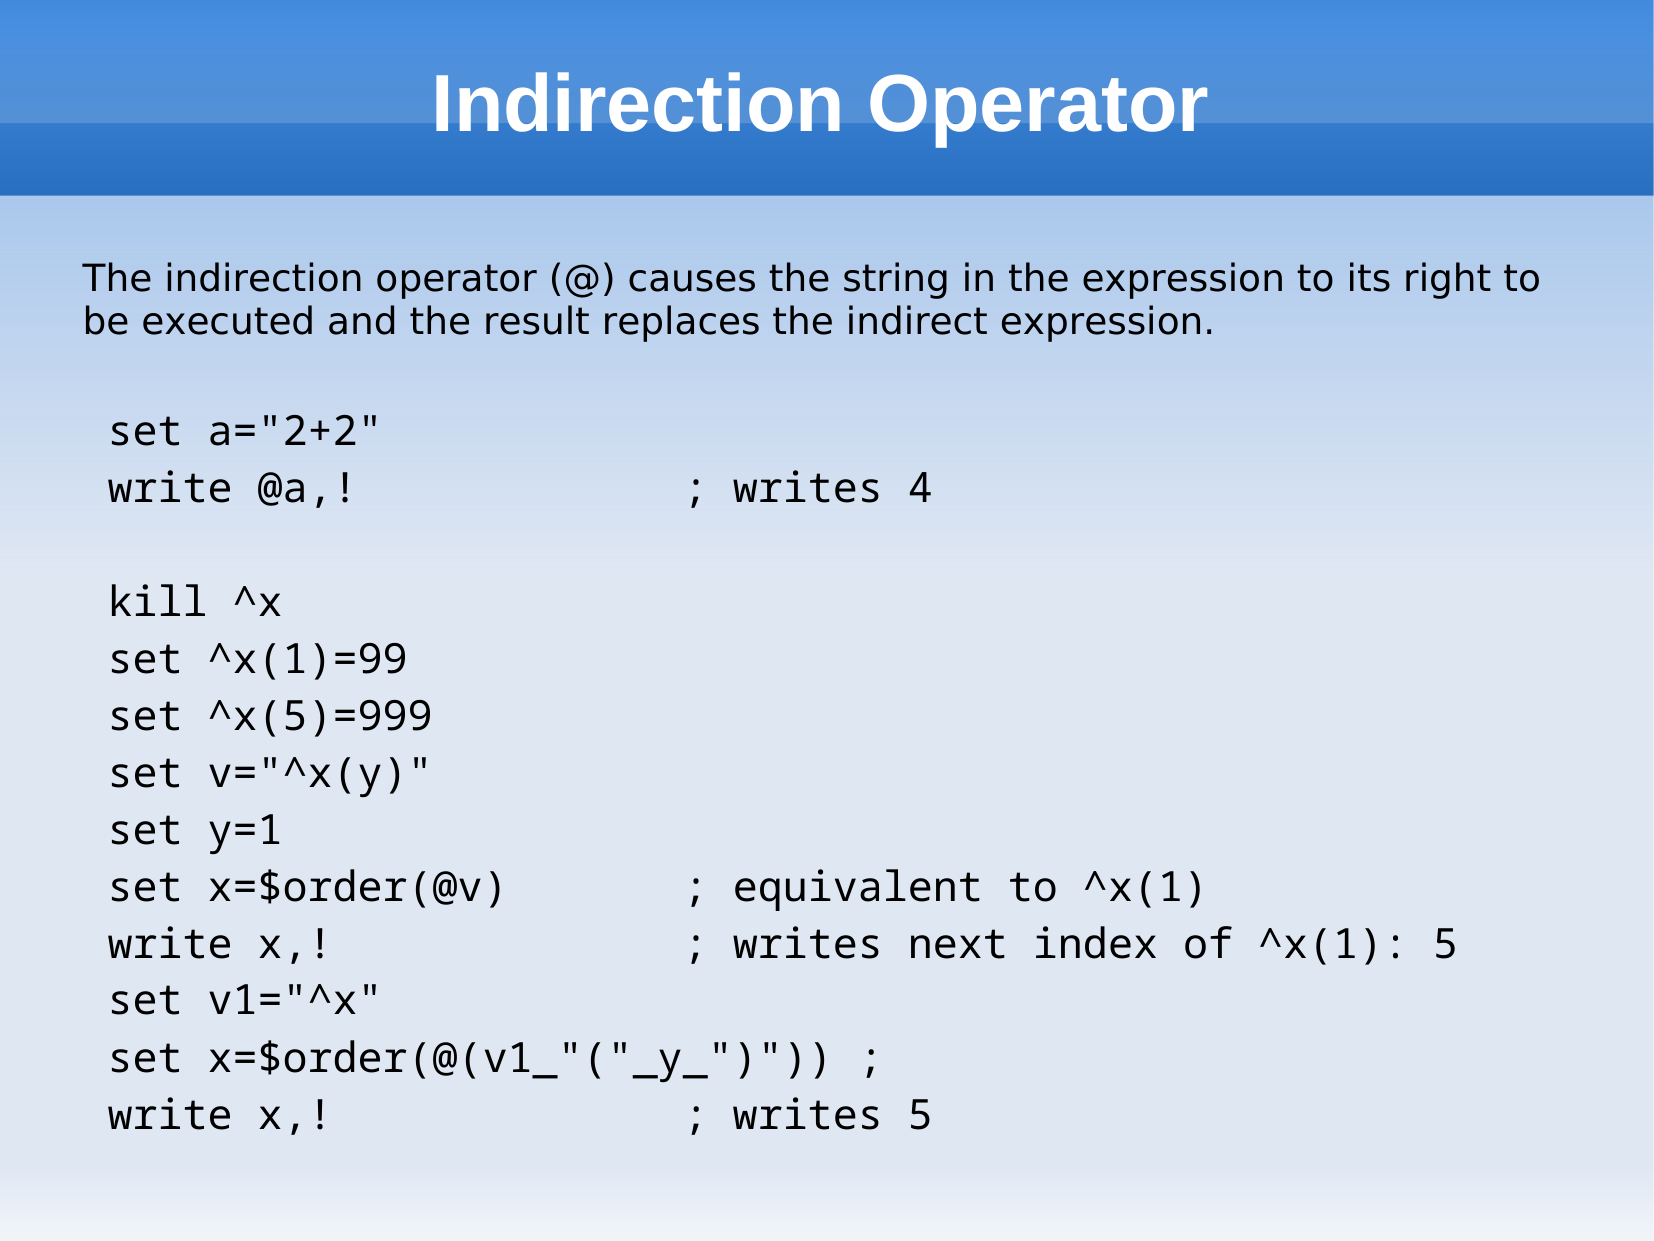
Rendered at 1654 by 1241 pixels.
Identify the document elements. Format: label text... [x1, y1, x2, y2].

subtitle The indirection operator (@) causes the string in the expression to its right to be executed and the result replaces the indirect expression. set a="2+2" write @a,! ; writes 4 kill ^x set ^x(1)=99 set ^x(5)=999 set v="^x(y)" set y=1 set x=$order(@v) ; equivalent to ^x(1) write x,! ; writes next index of ^x(1): 5 set v1="^x" set x=$order(@(v1_"("_y_")")) ; write x,! ; writes 5 [82, 286, 1571, 1112]
picture [0, 0, 1654, 1241]
title Indirection Operator [76, 0, 1565, 208]
